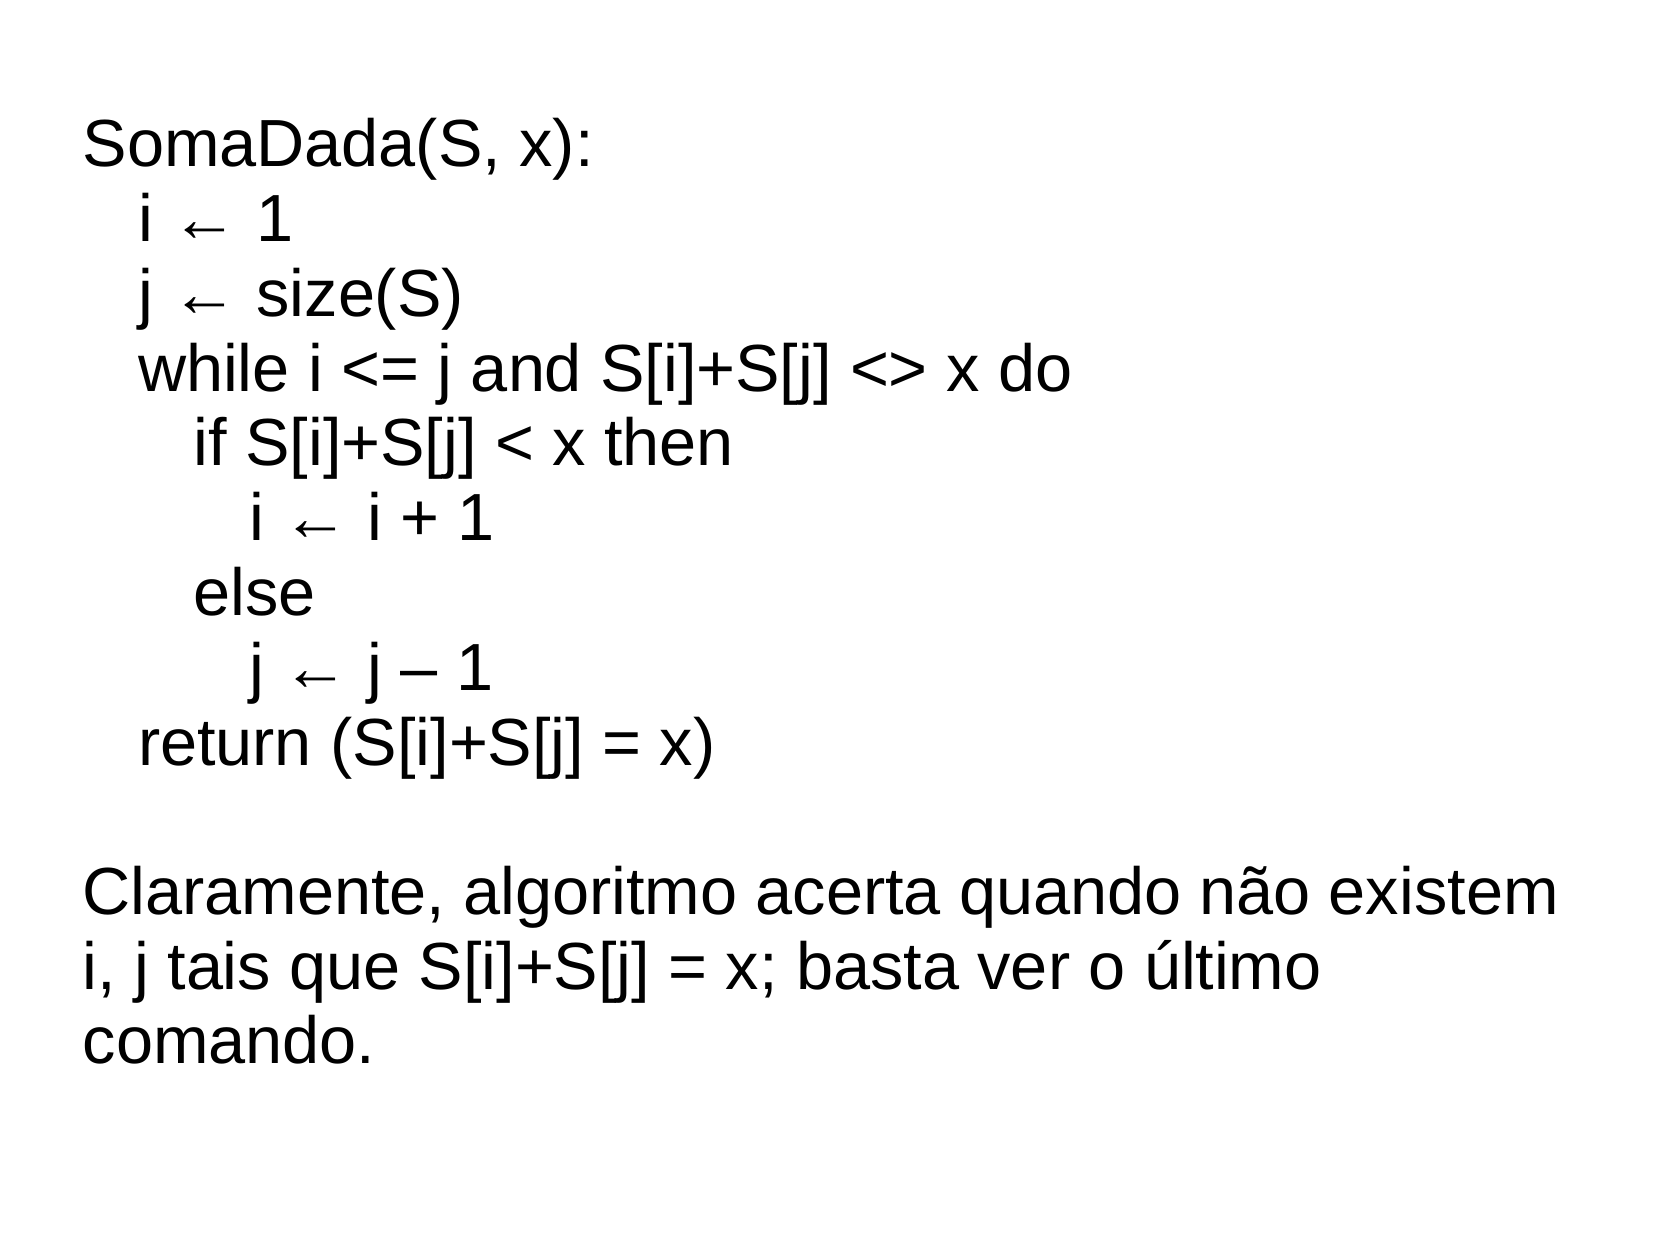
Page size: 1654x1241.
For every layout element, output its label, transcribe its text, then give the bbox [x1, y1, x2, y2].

subtitle SomaDada(S, x): i ← 1 j ← size(S) while i <= j and S[i]+S[j] <> x do if S[i]+S[j] < x then i ← i + 1 else j ← j – 1 return (S[i]+S[j] = x) Claramente, algoritmo acerta quando não existem i, j tais que S[i]+S[j] = x; basta ver o último comando. [82, 106, 1571, 1154]
